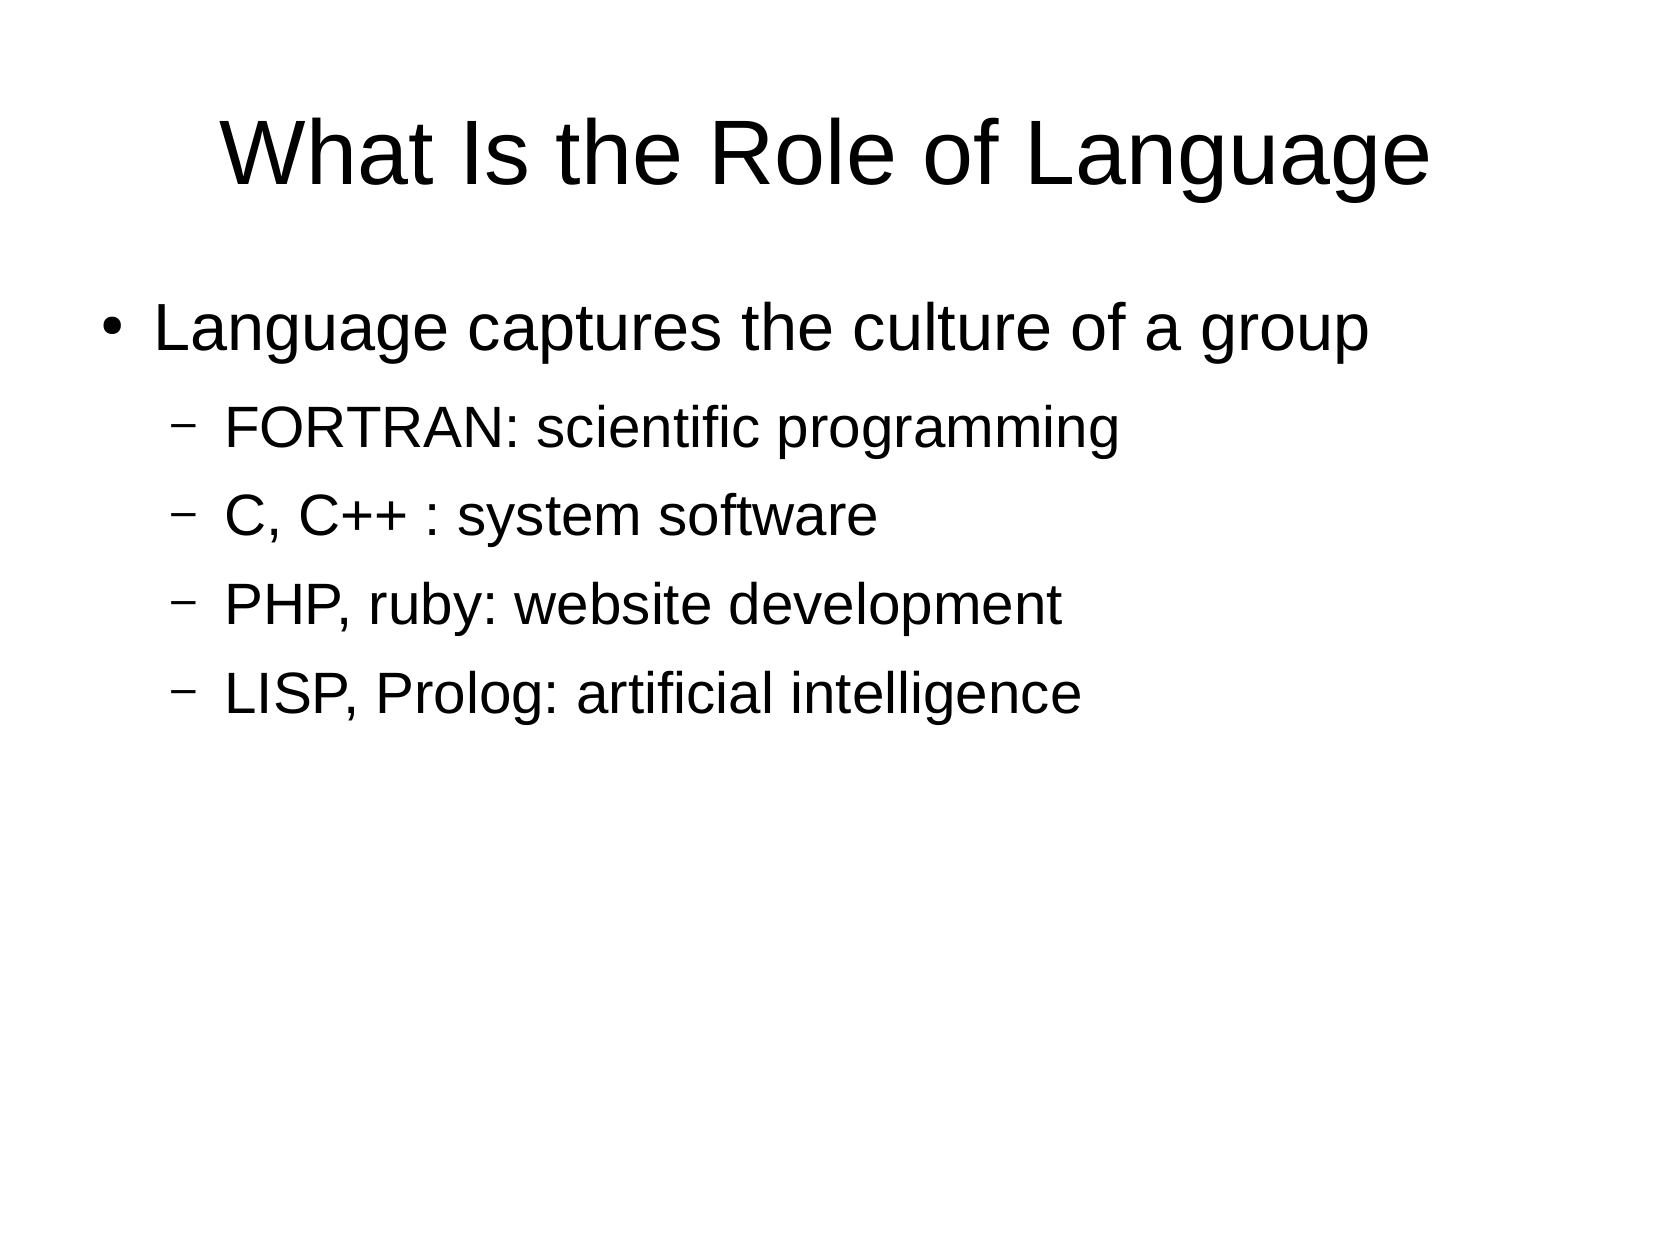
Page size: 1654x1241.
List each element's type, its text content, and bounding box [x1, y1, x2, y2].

list Language captures the culture of a group FORTRAN: scientific programming C, C++ : system software PHP, ruby: website development LISP, Prolog: artificial intelligence [82, 290, 1571, 1010]
title What Is the Role of Language [82, 49, 1571, 257]
